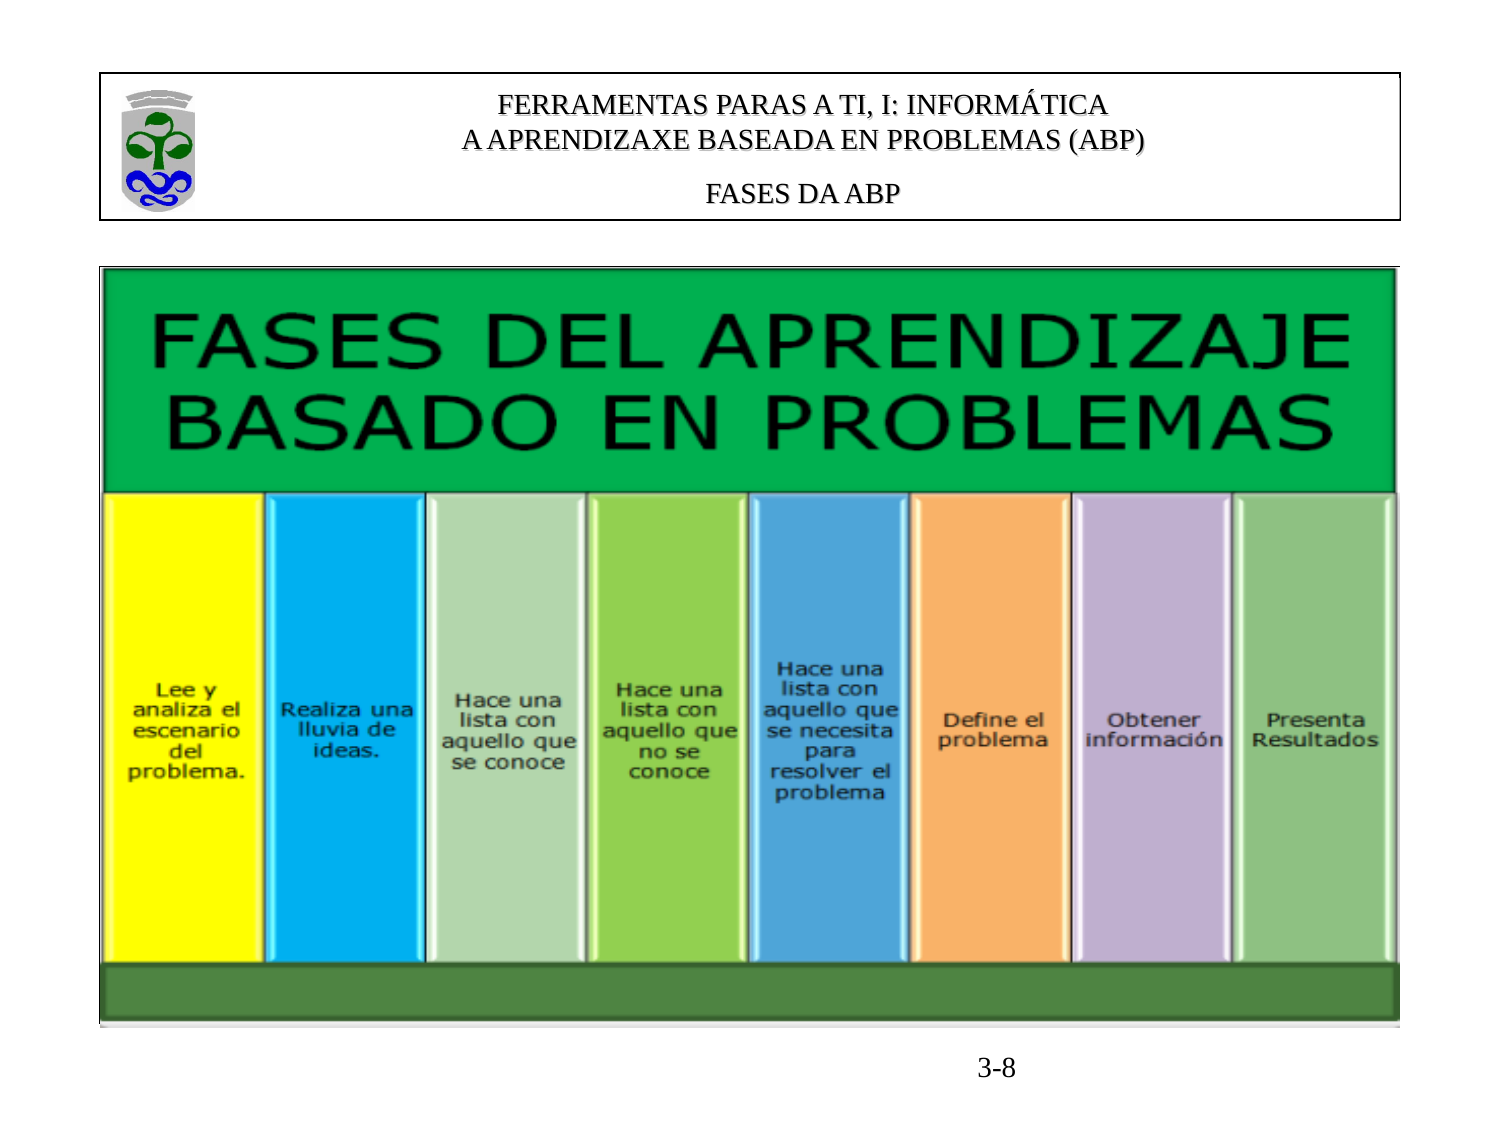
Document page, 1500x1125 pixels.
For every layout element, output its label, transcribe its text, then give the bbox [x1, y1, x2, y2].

picture [100, 267, 1400, 1028]
text_box FERRAMENTAS PARAS A TI, I: INFORMÁTICA A APRENDIZAXE BASEADA EN PROBLEMAS (ABP) FASES DA ABP [206, 78, 1400, 219]
text_box 3-8 [962, 1040, 1423, 1083]
